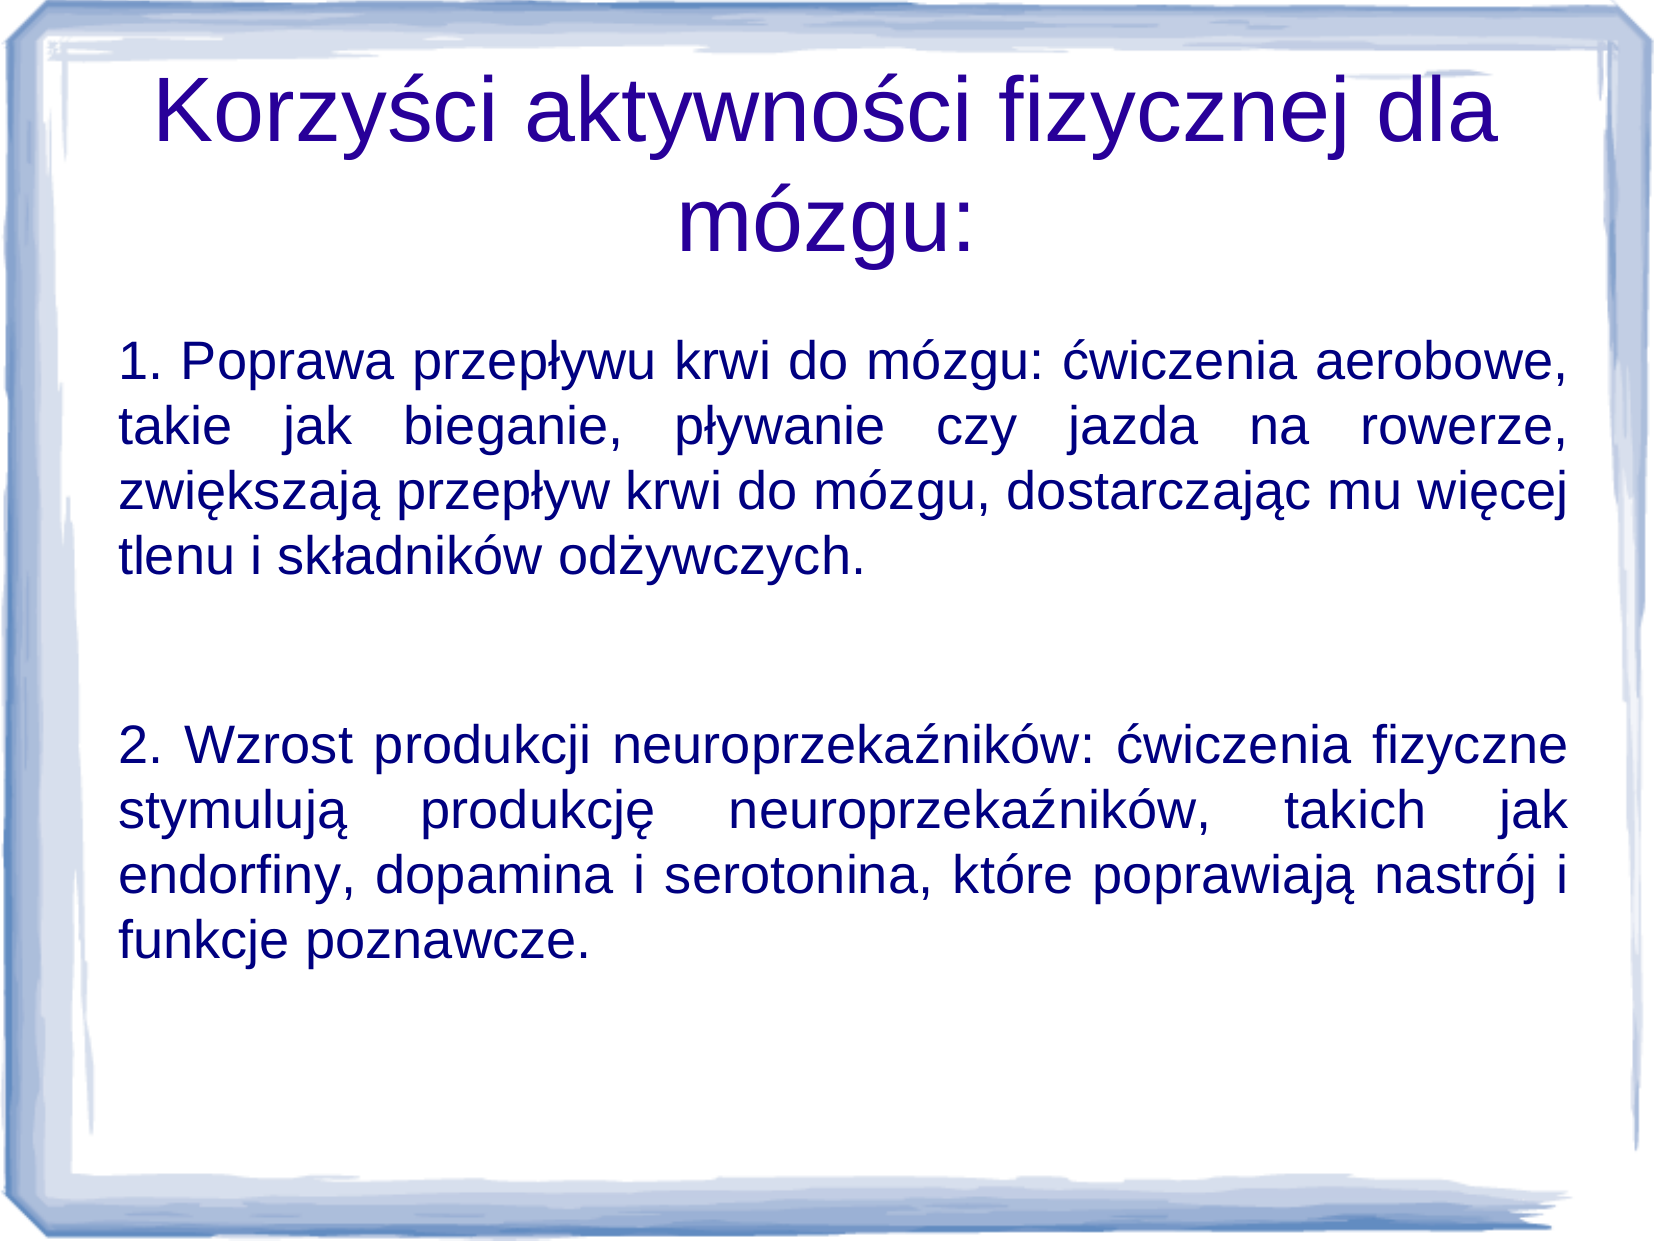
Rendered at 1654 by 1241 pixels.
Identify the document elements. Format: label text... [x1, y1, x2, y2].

title Korzyści aktywności fizycznej dla mózgu: [82, 49, 1571, 257]
list 1. Poprawa przepływu krwi do mózgu: ćwiczenia aerobowe, takie jak bieganie, pływanie czy jazda na rowerze, zwiększają przepływ krwi do mózgu, dostarczając mu więcej tlenu i składników odżywczych. 2. Wzrost produkcji neuroprzekaźników: ćwiczenia fizyczne stymulują produkcję neuroprzekaźników, takich jak endorfiny, dopamina i serotonina, które poprawiają nastrój i funkcje poznawcze. [118, 324, 1571, 1019]
